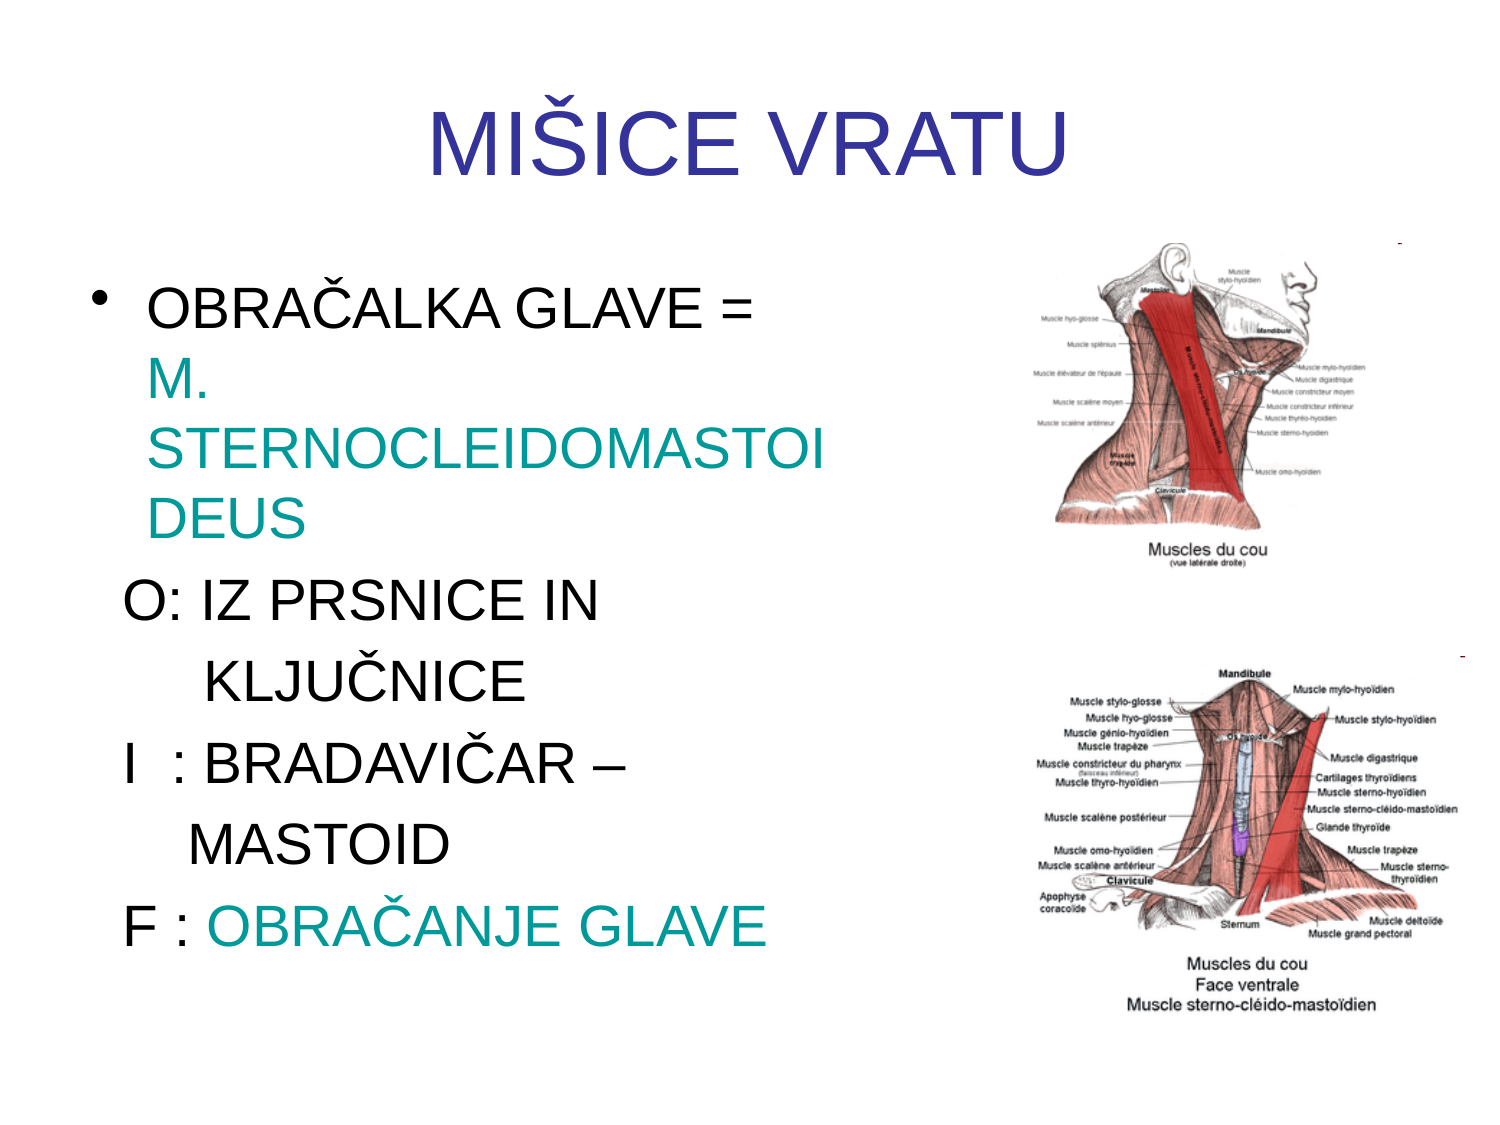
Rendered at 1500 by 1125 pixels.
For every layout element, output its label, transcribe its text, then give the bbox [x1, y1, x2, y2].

picture [1021, 243, 1402, 603]
title MIŠICE VRATU [75, 45, 1425, 233]
list OBRAČALKA GLAVE = M. STERNOCLEIDOMASTOIDEUS O: IZ PRSNICE IN KLJUČNICE I : BRADAVIČAR – MASTOID F : OBRAČANJE GLAVE [75, 262, 845, 1005]
picture [1033, 656, 1465, 1016]
